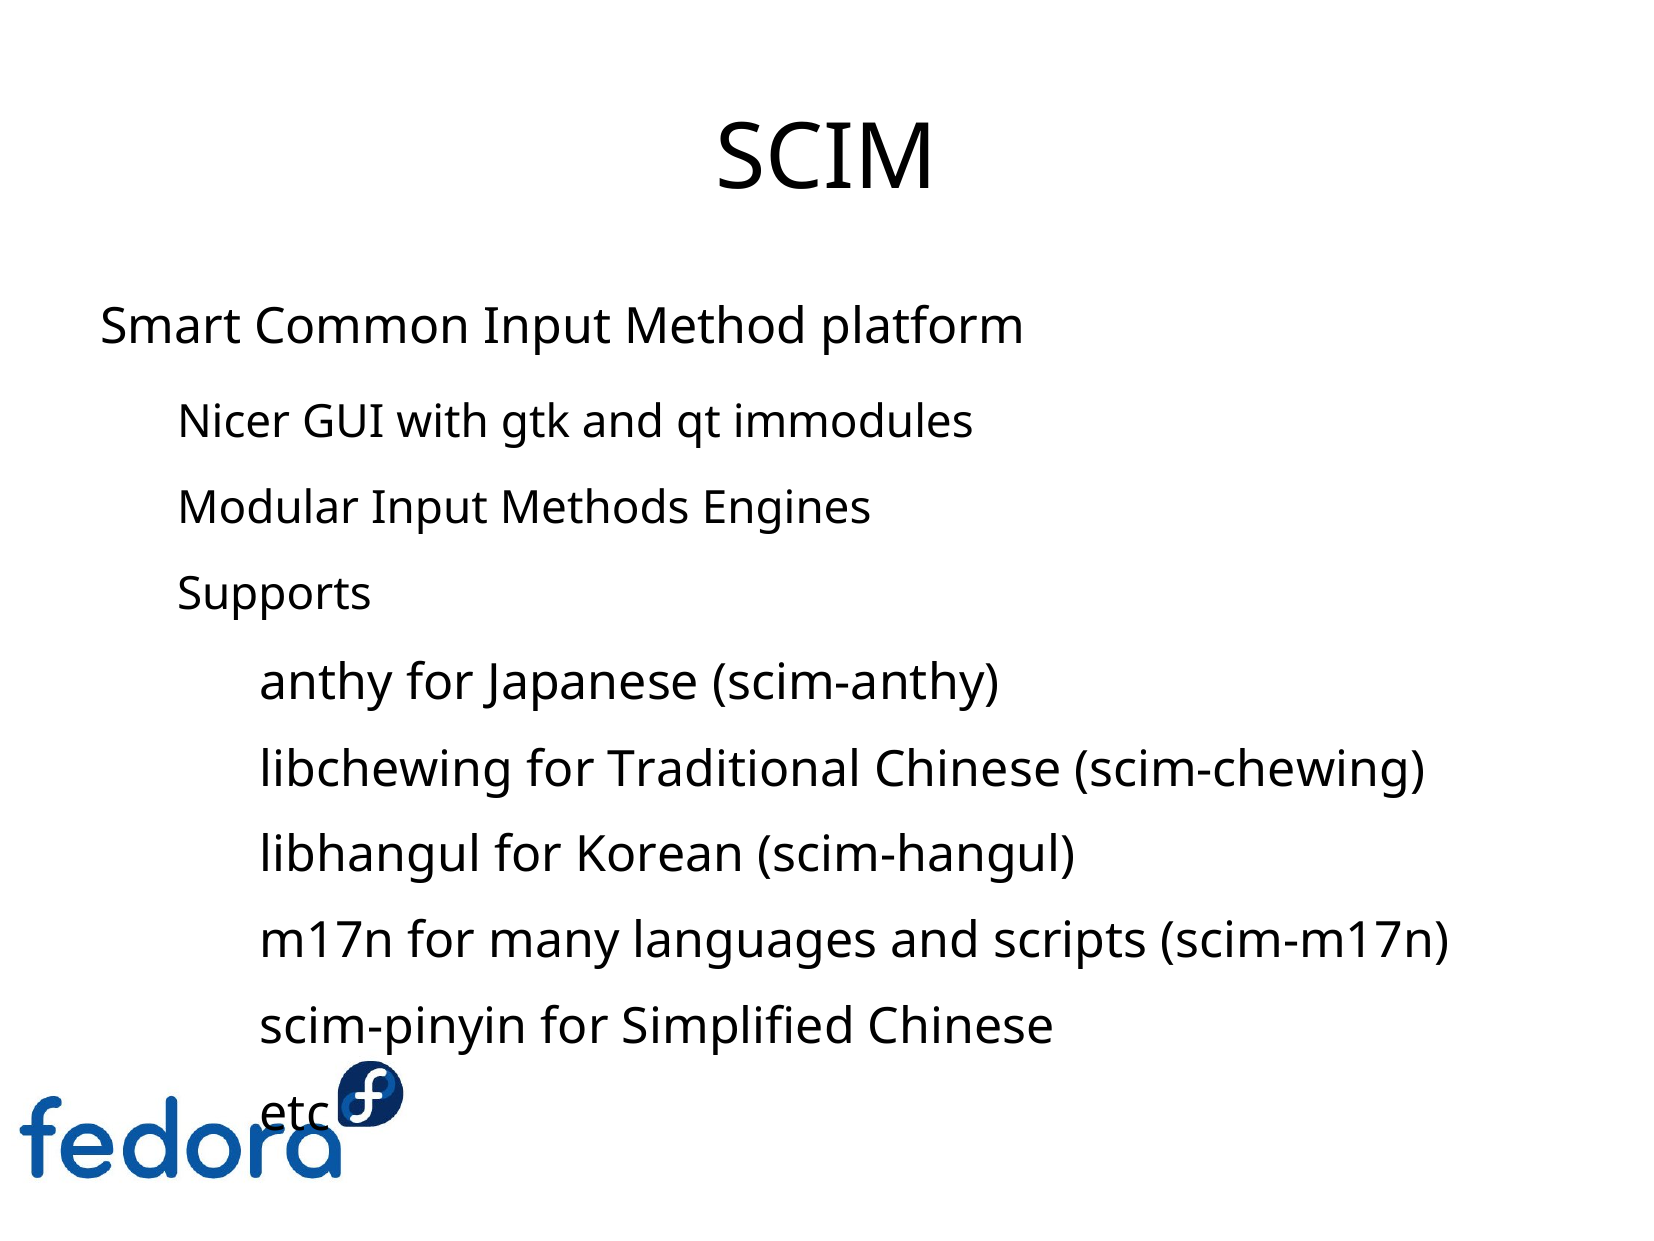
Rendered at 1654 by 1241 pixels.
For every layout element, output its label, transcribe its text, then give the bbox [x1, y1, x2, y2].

title SCIM [82, 49, 1571, 257]
list Smart Common Input Method platform Nicer GUI with gtk and qt immodules Modular Input Methods Engines Supports anthy for Japanese (scim-anthy) libchewing for Traditional Chinese (scim-chewing) libhangul for Korean (scim-hangul) m17n for many languages and scripts (scim-m17n) scim-pinyin for Simplified Chinese etc [82, 290, 1571, 1109]
picture [266, 1109, 280, 1114]
picture [11, 1049, 413, 1199]
